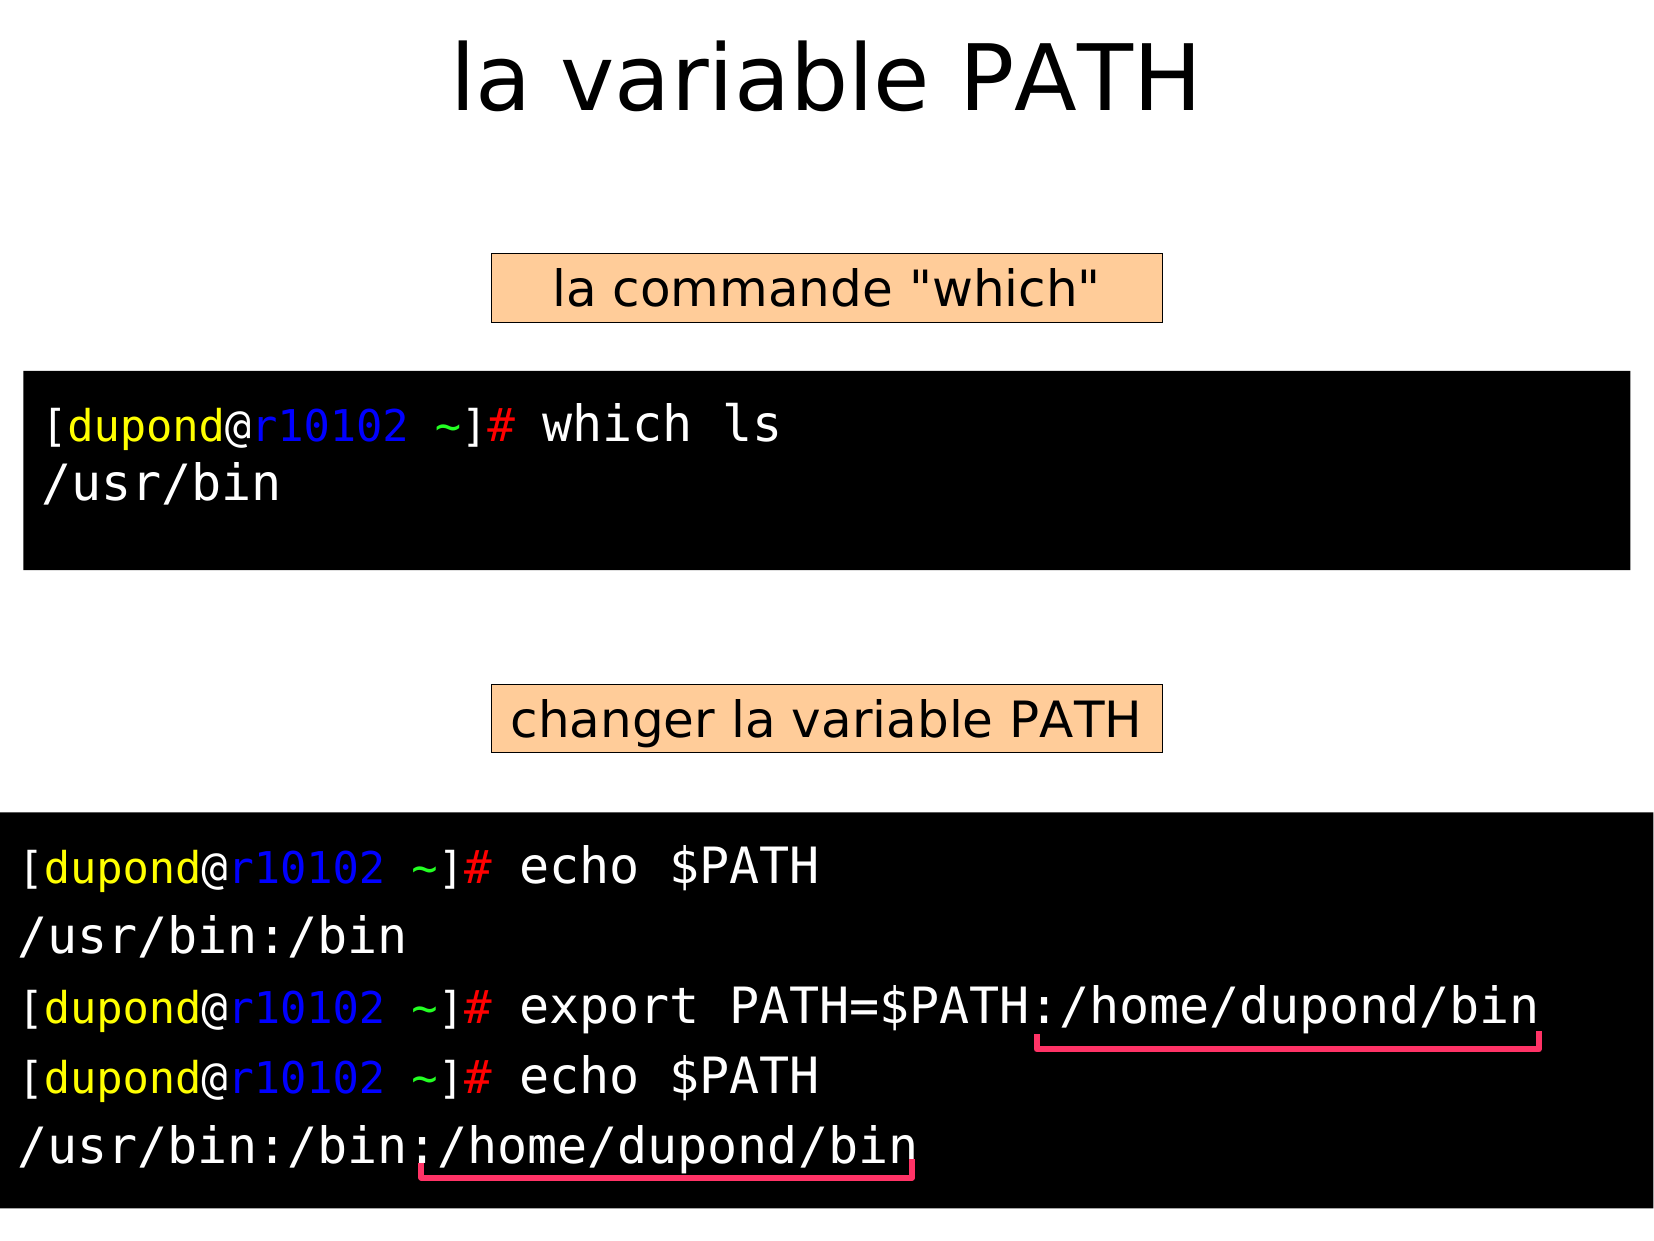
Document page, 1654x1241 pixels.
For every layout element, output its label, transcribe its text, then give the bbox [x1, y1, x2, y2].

text_box [491, 684, 1163, 753]
text_box [491, 253, 1163, 323]
text_box la commande "which" [552, 259, 1102, 329]
text_box [dupond@r10102 ~]# which ls /usr/bin [23, 370, 1631, 571]
text_box [dupond@r10102 ~]# echo $PATH /usr/bin:/bin [dupond@r10102 ~]# export PATH=$PATH:/home/dupond/bin [dupond@r10102 ~]# echo $PATH /usr/bin:/bin:/home/dupond/bin [0, 812, 1654, 1209]
title la variable PATH [136, 17, 1518, 140]
text_box changer la variable PATH [510, 690, 1143, 759]
